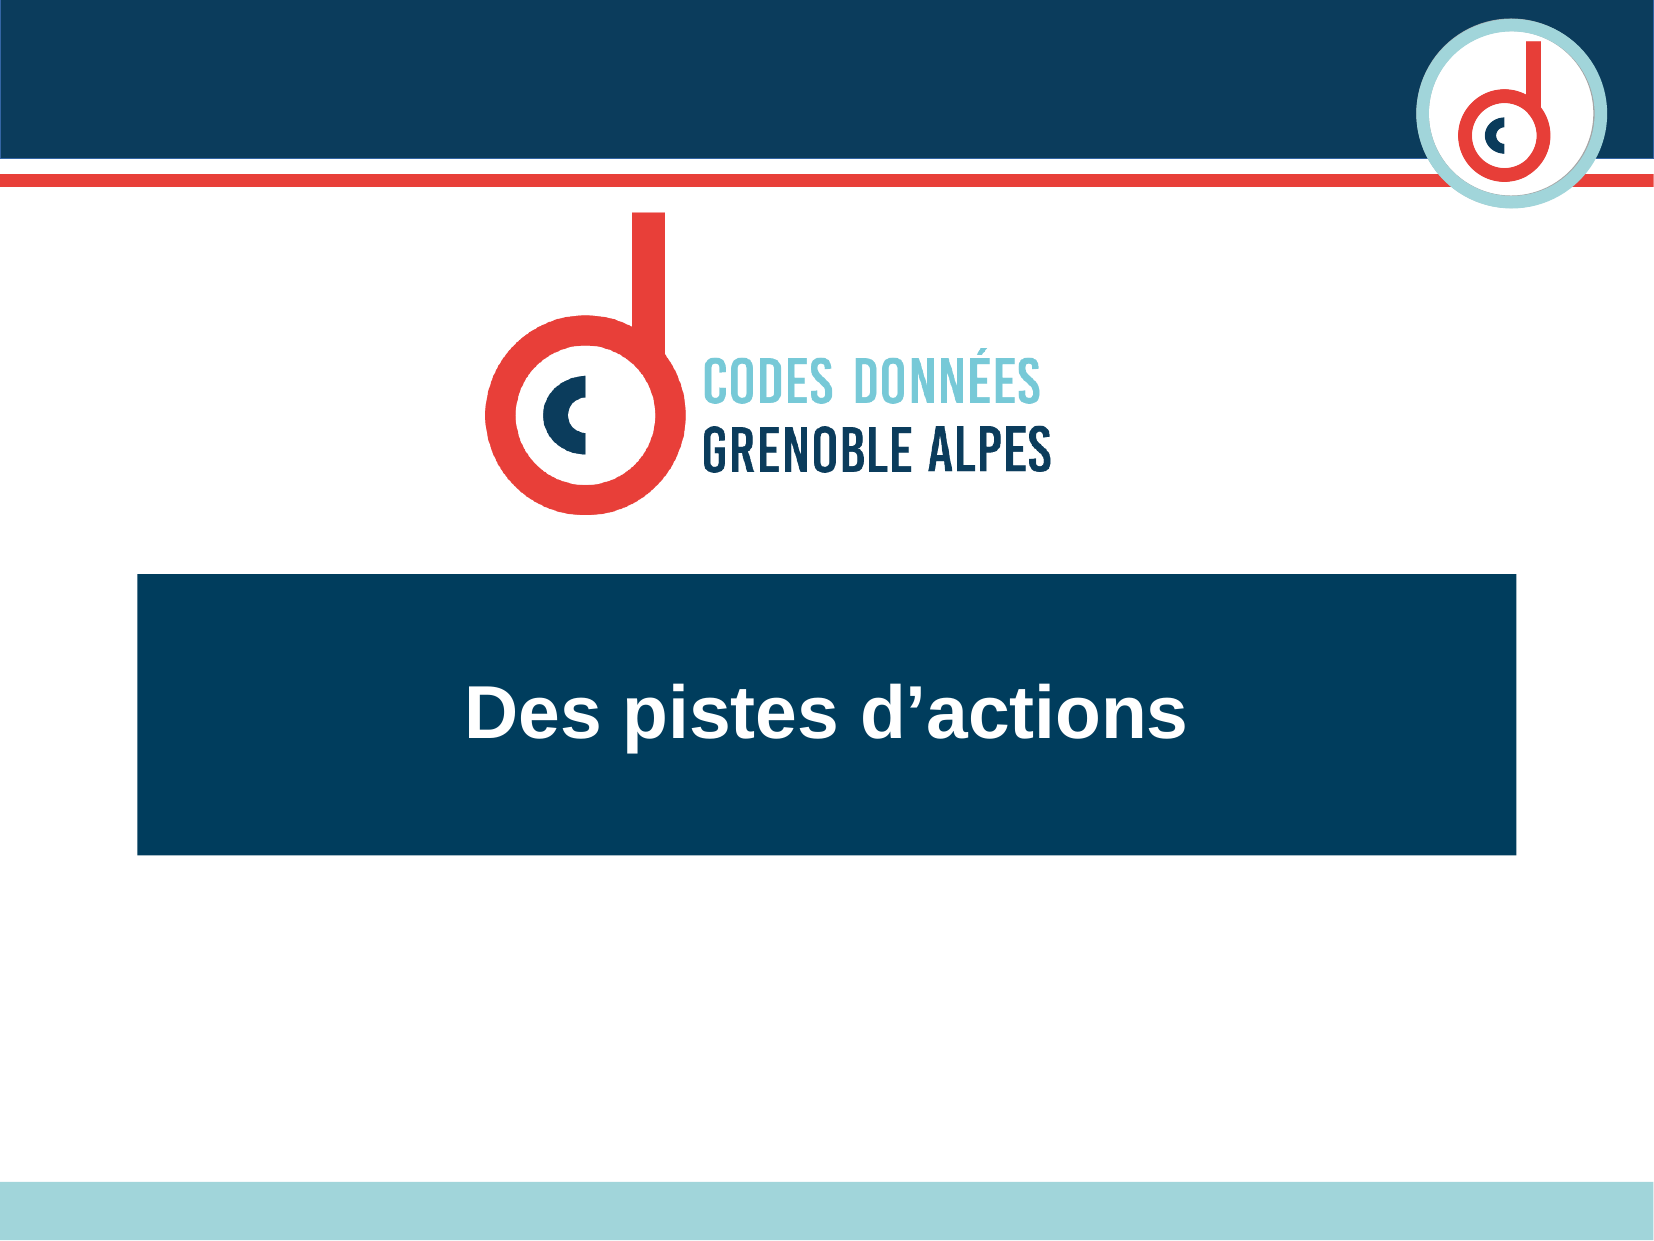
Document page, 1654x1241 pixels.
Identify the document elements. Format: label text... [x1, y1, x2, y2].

title Des pistes d’actions [137, 574, 1517, 856]
picture [485, 212, 1169, 515]
